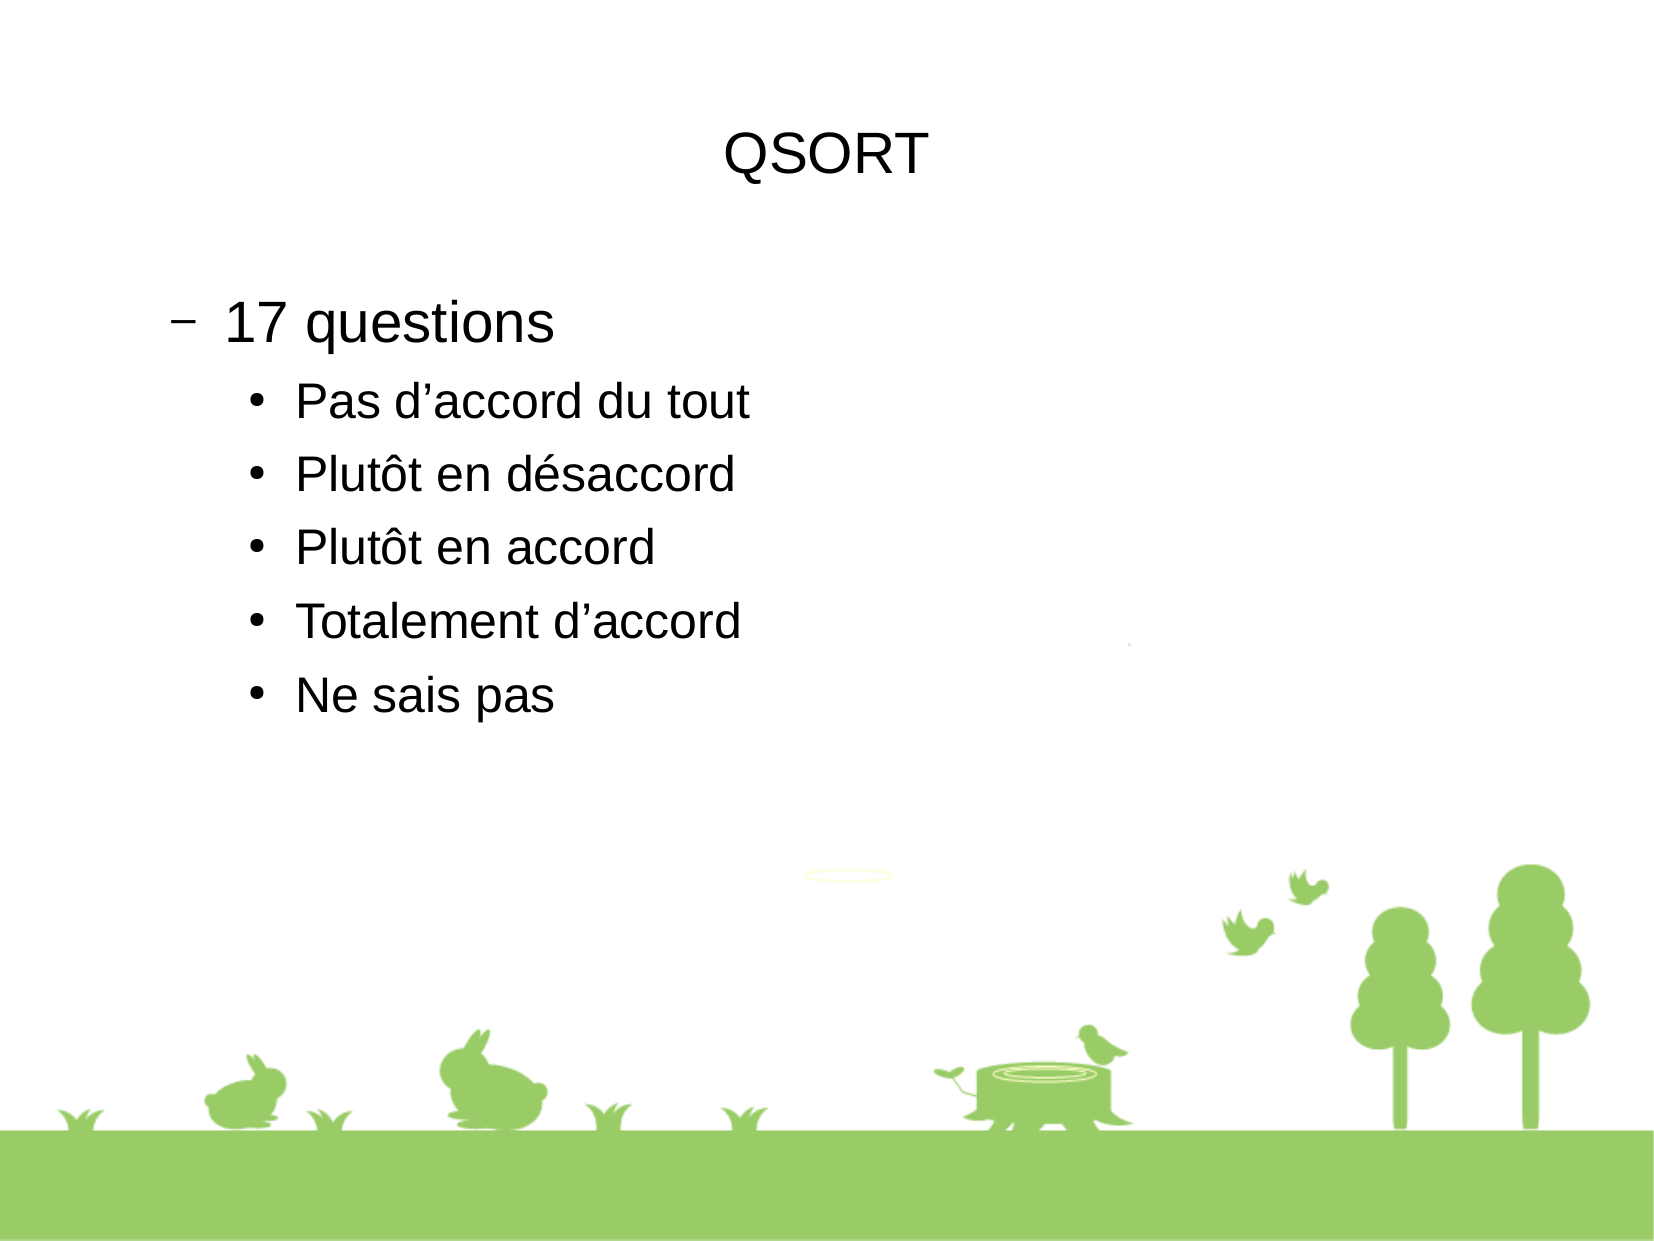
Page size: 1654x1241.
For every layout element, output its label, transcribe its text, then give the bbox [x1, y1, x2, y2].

picture [0, 0, 1654, 1241]
list 17 questions Pas d’accord du tout Plutôt en désaccord Plutôt en accord Totalement d’accord Ne sais pas [82, 290, 1571, 1010]
title QSORT [82, 49, 1571, 257]
